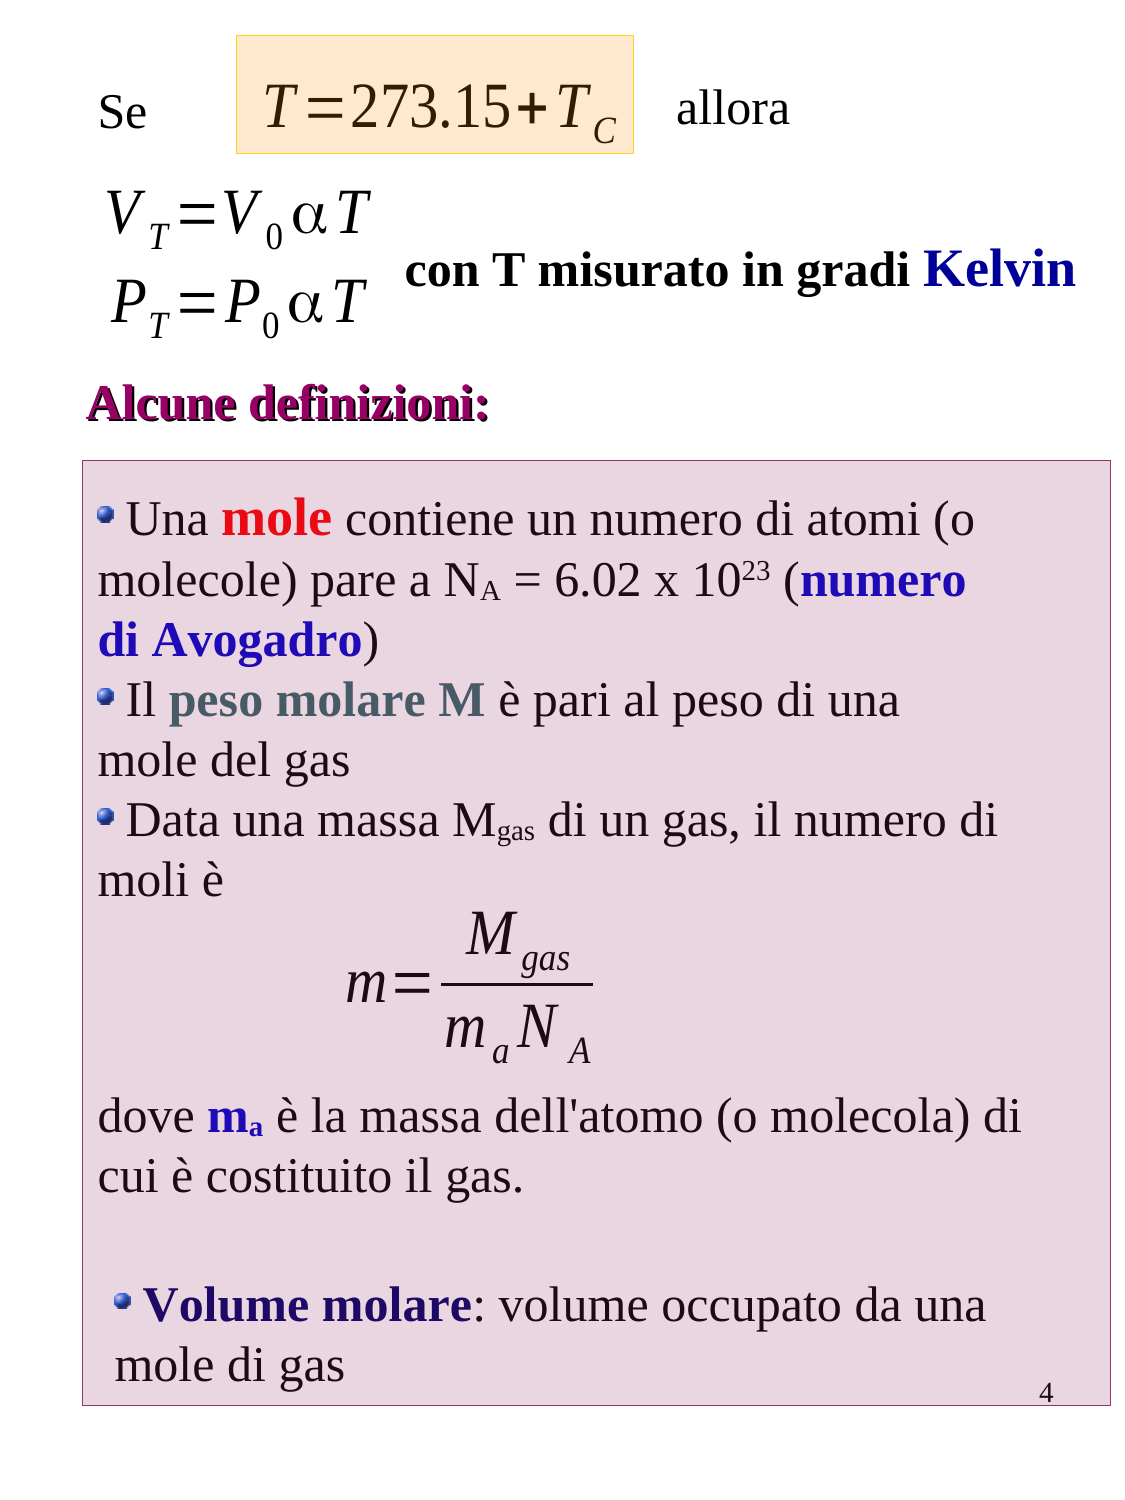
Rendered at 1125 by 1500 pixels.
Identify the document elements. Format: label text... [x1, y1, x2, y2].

text_box con T misurato in gradi Kelvin [389, 224, 1125, 305]
text_box Alcune definizioni: [70, 362, 957, 438]
chart [89, 177, 390, 346]
text_box Se [82, 70, 178, 146]
text_box [82, 460, 1111, 1465]
text_box allora [661, 66, 863, 142]
text_box [236, 35, 634, 154]
